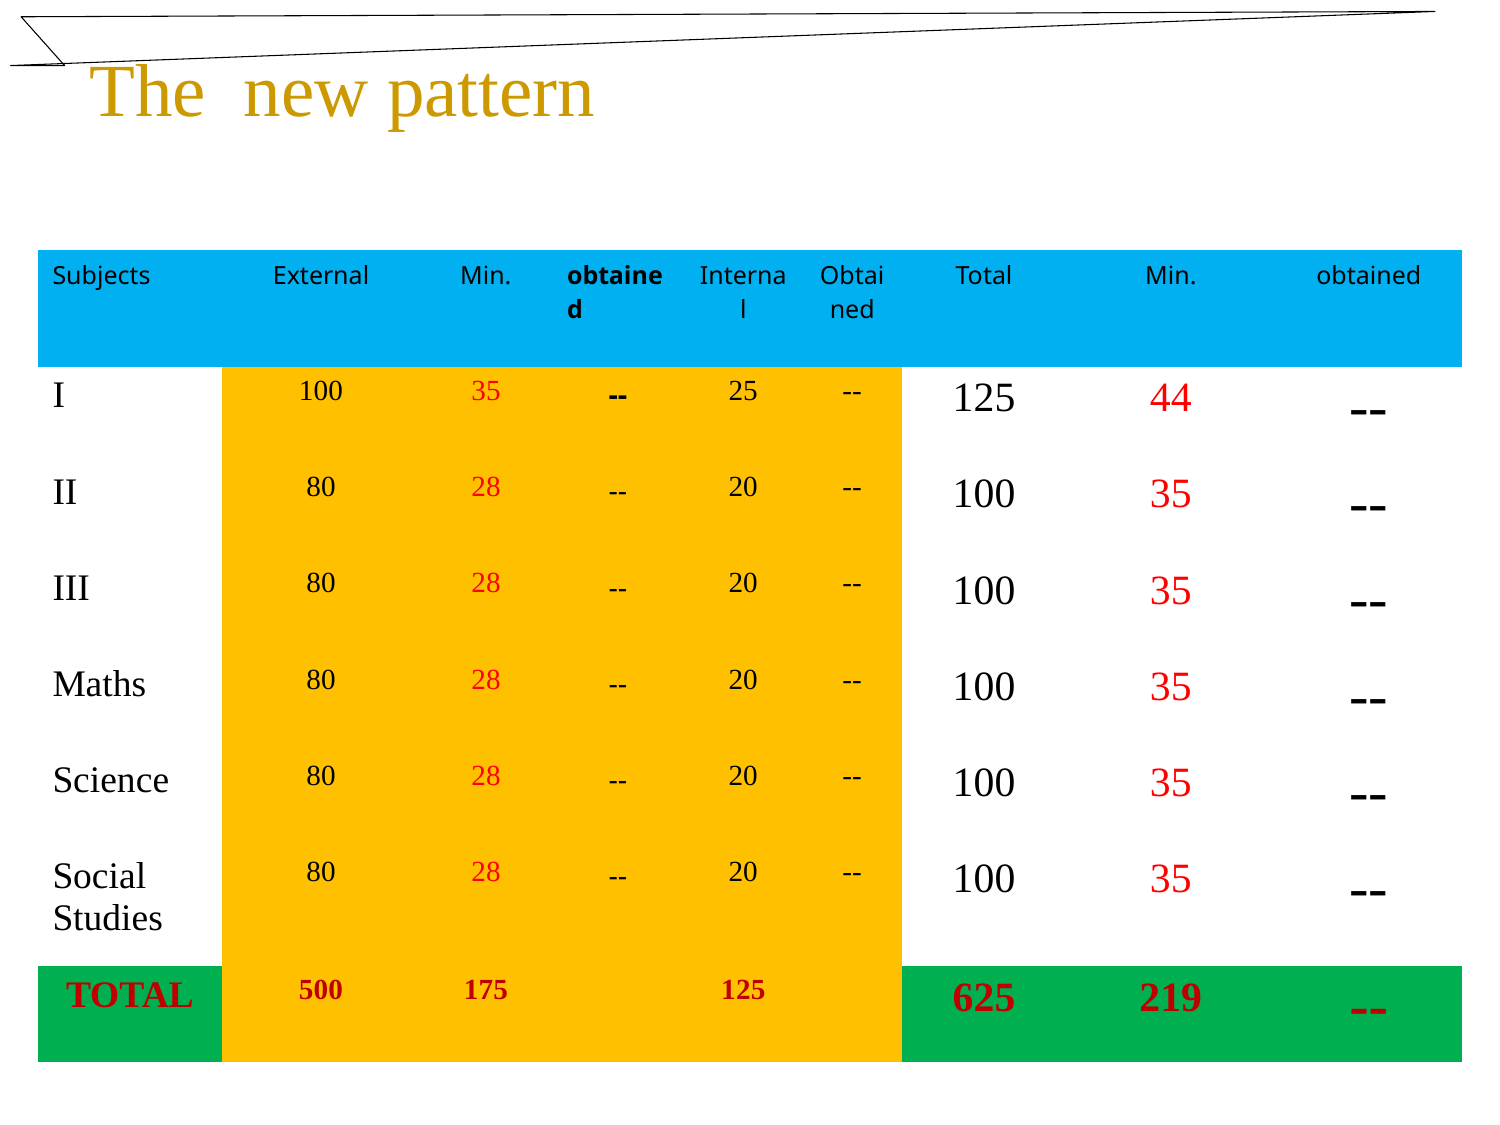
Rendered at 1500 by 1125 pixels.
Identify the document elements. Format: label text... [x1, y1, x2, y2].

table_cell -- [1275, 656, 1462, 752]
table_cell -- [552, 559, 684, 656]
table_cell Maths [38, 656, 222, 752]
table_cell II [38, 463, 222, 559]
table_cell 100 [902, 752, 1066, 848]
table_cell 35 [1066, 848, 1275, 966]
table_cell -- [803, 848, 902, 966]
table_cell 28 [420, 752, 552, 848]
table_cell 28 [420, 656, 552, 752]
table_cell -- [1275, 463, 1462, 559]
table_header Subjects [38, 250, 222, 367]
table_cell 80 [222, 559, 420, 656]
table_cell 500 [222, 966, 420, 1062]
table_cell 20 [684, 463, 803, 559]
table_cell 125 [902, 367, 1066, 463]
table_cell [803, 966, 902, 1062]
table_cell 28 [420, 848, 552, 966]
table_header Min. [420, 250, 552, 367]
table_cell 25 [684, 367, 803, 463]
table_cell TOTAL [38, 966, 222, 1062]
table_cell -- [1275, 367, 1462, 463]
table_header obtained [1275, 250, 1462, 367]
table_header Min. [1066, 250, 1275, 367]
table_cell 35 [1066, 463, 1275, 559]
table_cell 100 [222, 367, 420, 463]
table_cell 80 [222, 752, 420, 848]
table_cell 44 [1066, 367, 1275, 463]
table_cell -- [803, 752, 902, 848]
table_cell Science [38, 752, 222, 848]
table_cell -- [552, 752, 684, 848]
table_cell 175 [420, 966, 552, 1062]
table_cell 28 [420, 559, 552, 656]
table_cell 100 [902, 848, 1066, 966]
table_cell -- [552, 848, 684, 966]
table_cell 80 [222, 463, 420, 559]
table_cell -- [803, 559, 902, 656]
table_cell 20 [684, 656, 803, 752]
table_cell 20 [684, 848, 803, 966]
table_cell -- [1275, 966, 1462, 1062]
table_cell 100 [902, 656, 1066, 752]
table_cell 35 [1066, 559, 1275, 656]
table_cell -- [1275, 559, 1462, 656]
table_cell 80 [222, 848, 420, 966]
table_cell 625 [902, 966, 1066, 1062]
table_cell 219 [1066, 966, 1275, 1062]
table_header Obtained [803, 250, 902, 367]
table_cell 35 [1066, 656, 1275, 752]
table_header Total [902, 250, 1066, 367]
table_cell 125 [684, 966, 803, 1062]
table_cell -- [803, 367, 902, 463]
table_cell -- [552, 463, 684, 559]
table_cell -- [552, 367, 684, 463]
table_cell Social Studies [38, 848, 222, 966]
table_cell 100 [902, 463, 1066, 559]
table_header External [222, 250, 420, 367]
table_cell III [38, 559, 222, 656]
table_cell 20 [684, 752, 803, 848]
table_cell 35 [1066, 752, 1275, 848]
table_cell -- [1275, 848, 1462, 966]
table_cell I [38, 367, 222, 463]
table_cell -- [1275, 752, 1462, 848]
table_cell -- [803, 463, 902, 559]
table_cell [552, 966, 684, 1062]
table_header obtained [552, 250, 684, 367]
table_cell 28 [420, 463, 552, 559]
table_cell 20 [684, 559, 803, 656]
table_cell 35 [420, 367, 552, 463]
table_cell 100 [902, 559, 1066, 656]
table_cell -- [803, 656, 902, 752]
table_header Internal [684, 250, 803, 367]
table_cell 80 [222, 656, 420, 752]
table_cell -- [552, 656, 684, 752]
title The new pattern [75, 28, 1425, 147]
